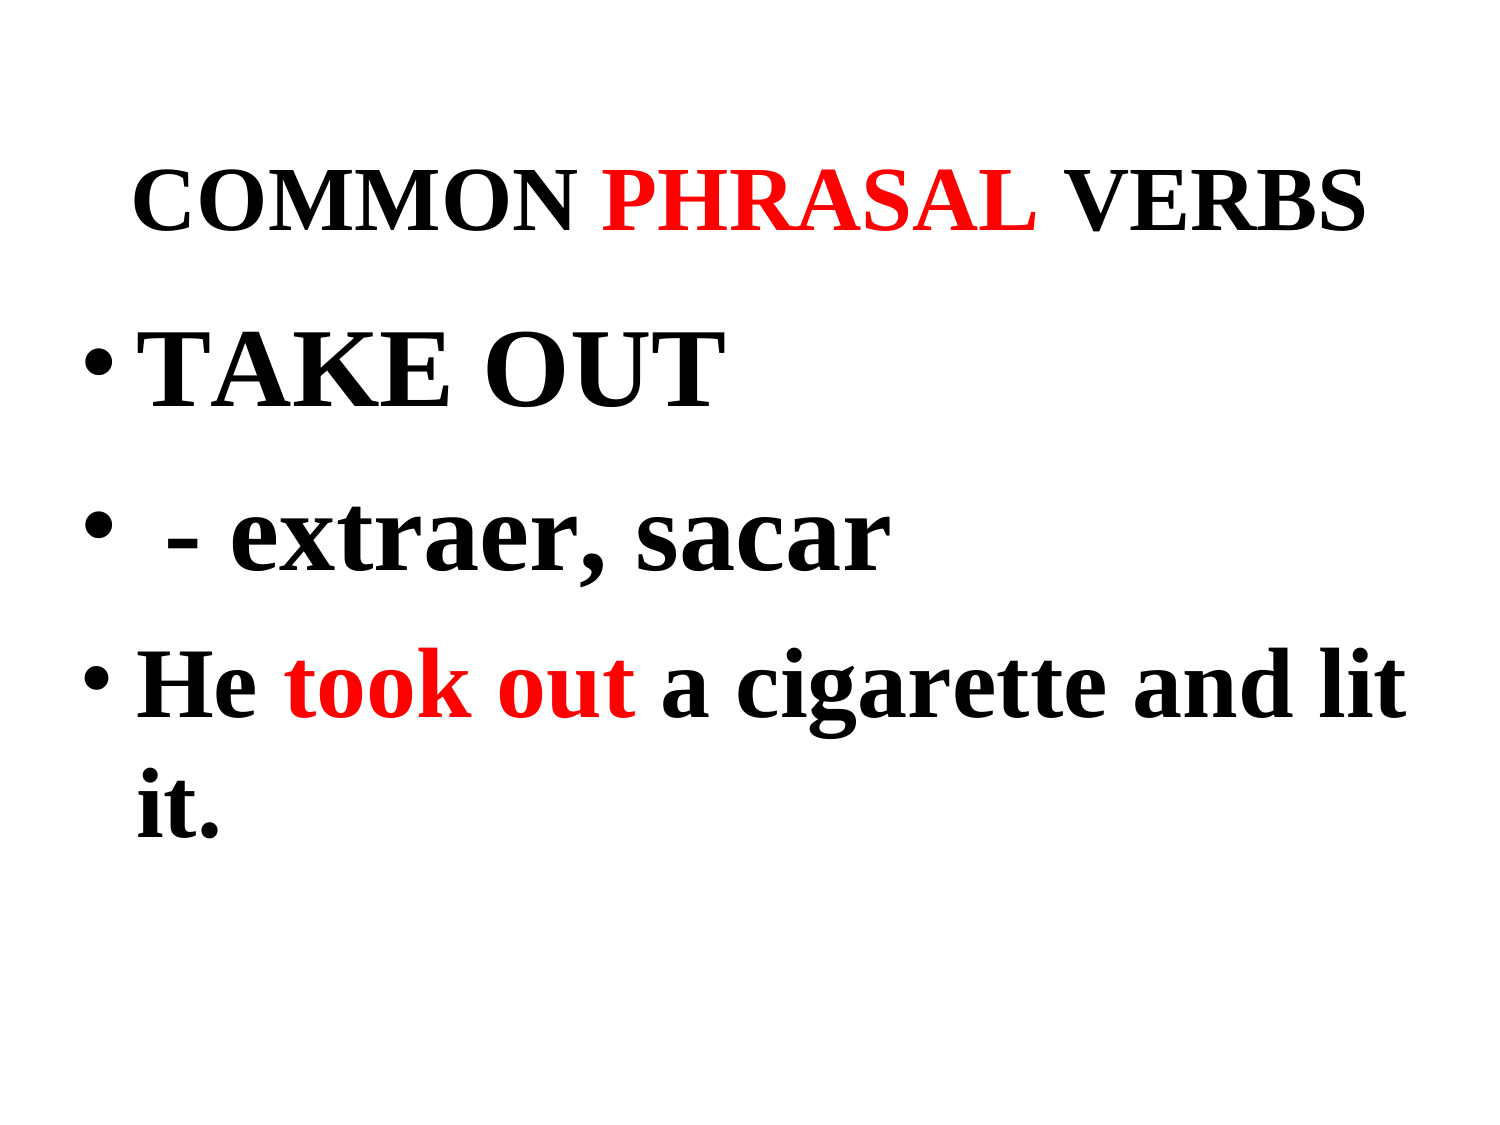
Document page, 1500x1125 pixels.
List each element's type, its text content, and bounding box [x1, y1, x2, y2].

title COMMON PHRASAL VERBS [112, 99, 1388, 286]
list TAKE OUT - extraer, sacar He took out a cigarette and lit it. [64, 286, 1436, 1000]
